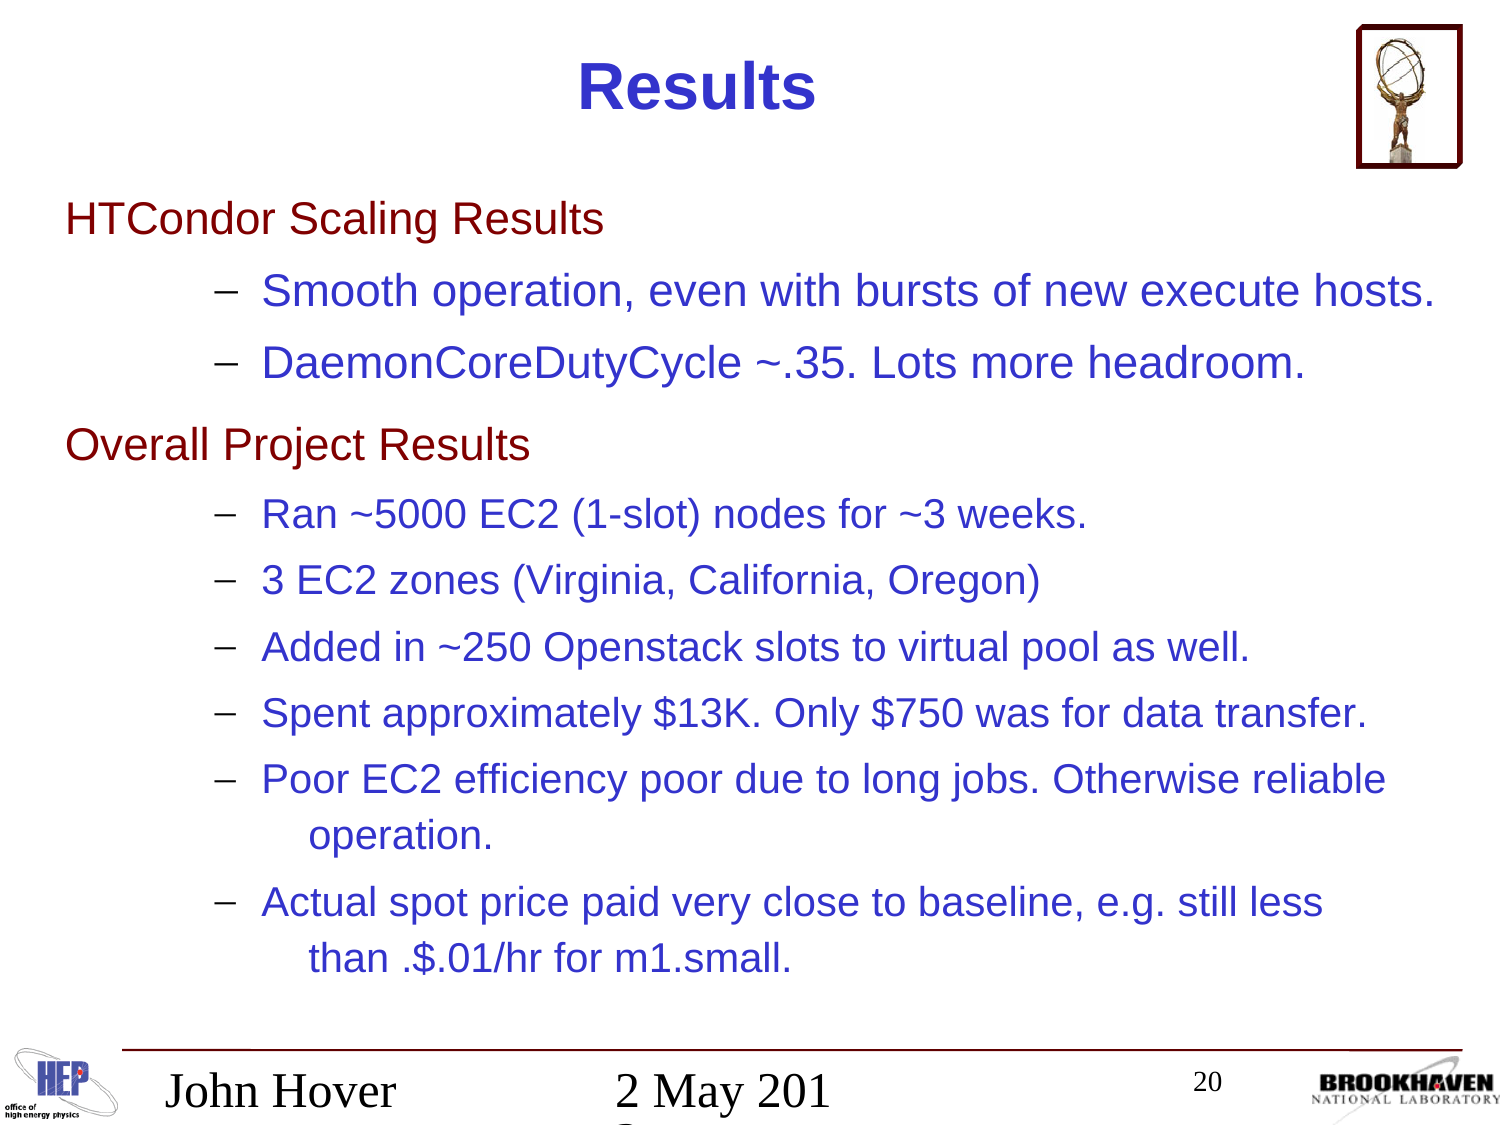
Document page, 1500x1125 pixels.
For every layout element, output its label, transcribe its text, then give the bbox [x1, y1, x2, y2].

list HTCondor Scaling Results Smooth operation, even with bursts of new execute hosts. DaemonCoreDutyCycle ~.35. Lots more headroom. Overall Project Results Ran ~5000 EC2 (1-slot) nodes for ~3 weeks. 3 EC2 zones (Virginia, California, Oregon) Added in ~250 Openstack slots to virtual pool as well. Spent approximately $13K. Only $750 was for data transfer. Poor EC2 efficiency poor due to long jobs. Otherwise reliable operation. Actual spot price paid very close to baseline, e.g. still less than .$.01/hr for m1.small. [49, 174, 1456, 1051]
picture [0, 1043, 122, 1125]
picture [1374, 37, 1426, 163]
picture [1312, 1056, 1500, 1125]
title Results [50, 24, 1346, 158]
